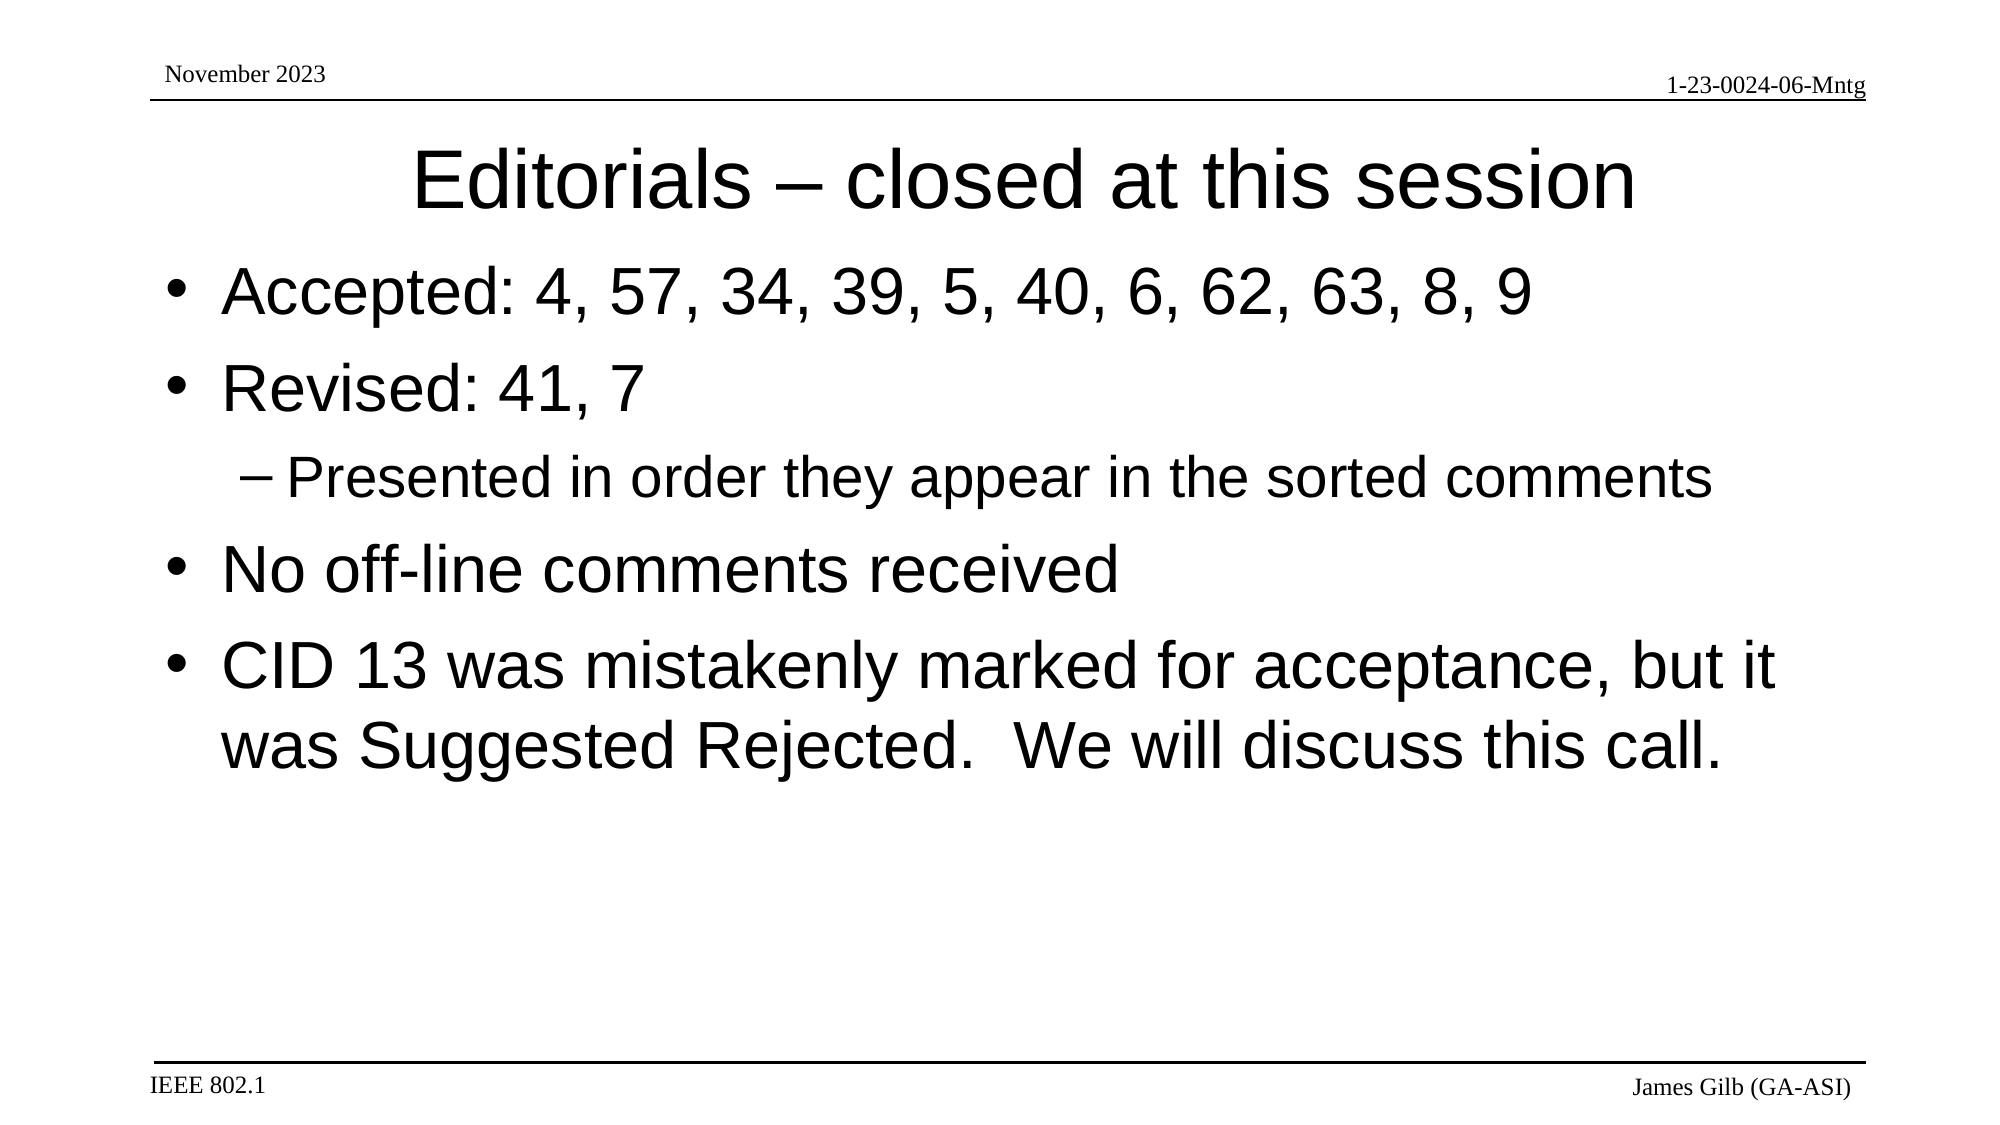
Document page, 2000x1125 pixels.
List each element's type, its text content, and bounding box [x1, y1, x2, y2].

list Accepted: 4, 57, 34, 39, 5, 40, 6, 62, 63, 8, 9 Revised: 41, 7 Presented in order they appear in the sorted comments No off-line comments received CID 13 was mistakenly marked for acceptance, but it was Suggested Rejected. We will discuss this call. [149, 239, 1900, 1051]
title Editorials – closed at this session [149, 112, 1900, 238]
